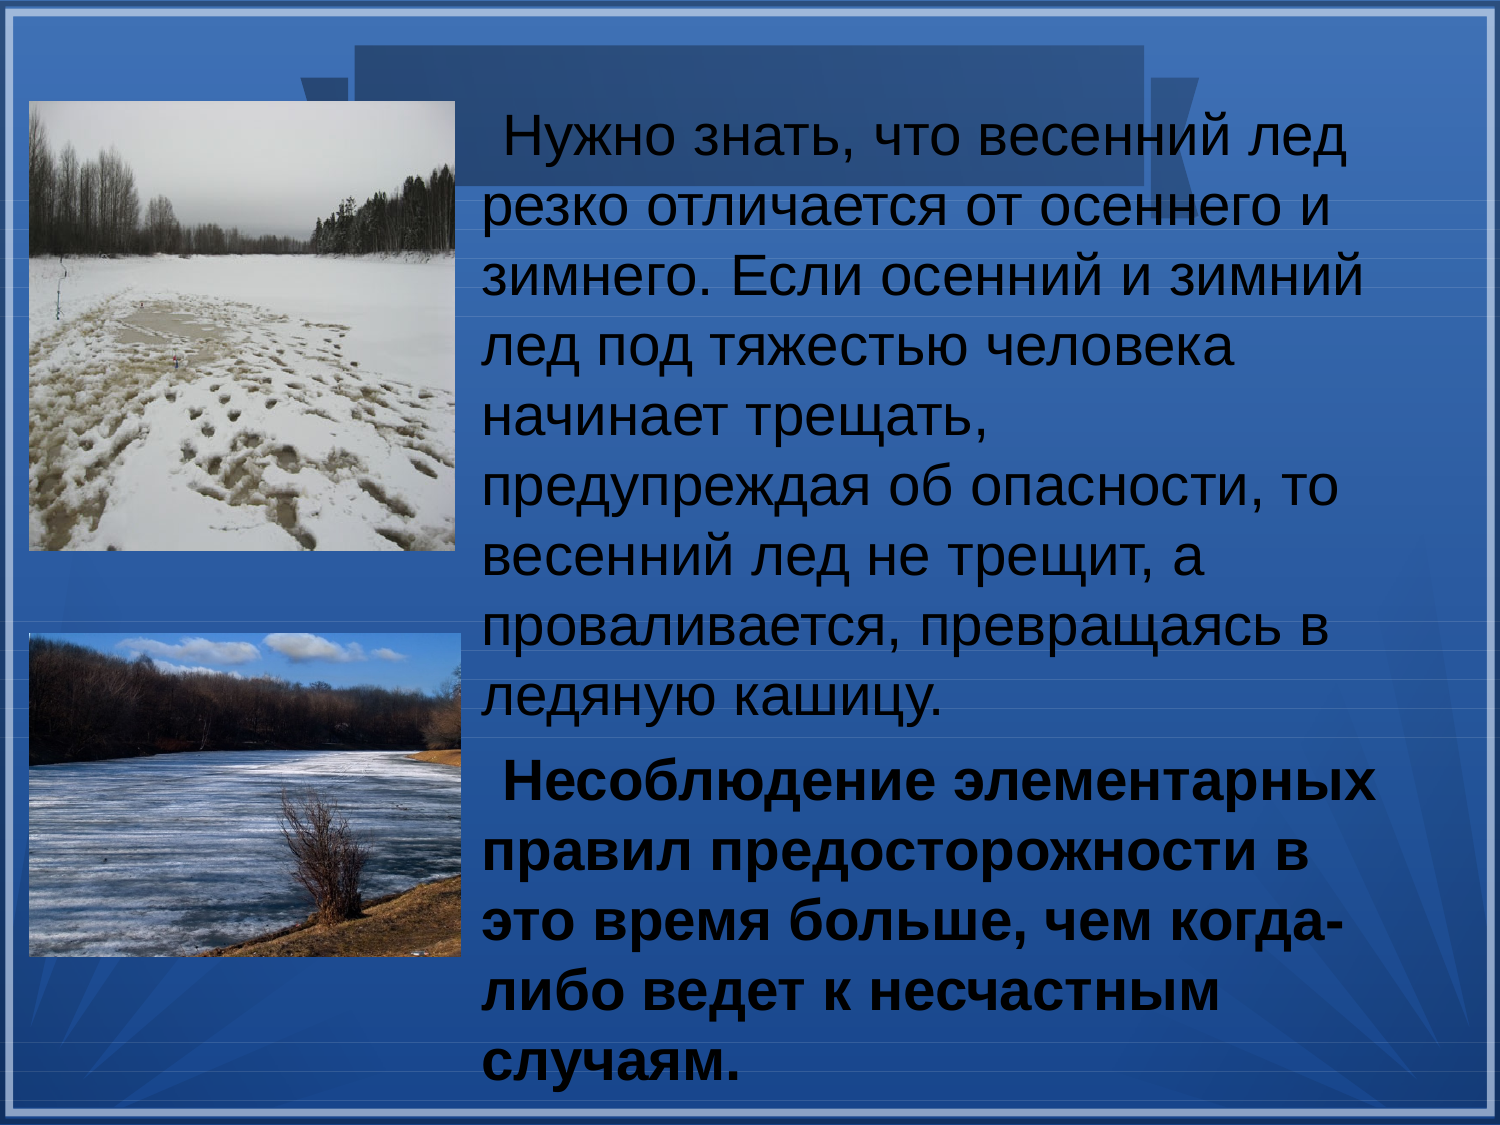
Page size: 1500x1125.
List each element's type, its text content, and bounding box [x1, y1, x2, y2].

picture [29, 633, 461, 957]
picture [29, 101, 455, 551]
subtitle Нужно знать, что весенний лед резко отличается от осеннего и зимнего. Если осенний и зимний лед под тяжестью человека начинает трещать, предупреждая об опасности, то весенний лед не трещит, а проваливается, превращаясь в ледяную кашицу. Несоблюдение элементарных правил предосторожности в это время больше, чем когда-либо ведет к несчастным случаям. [466, 90, 1412, 925]
